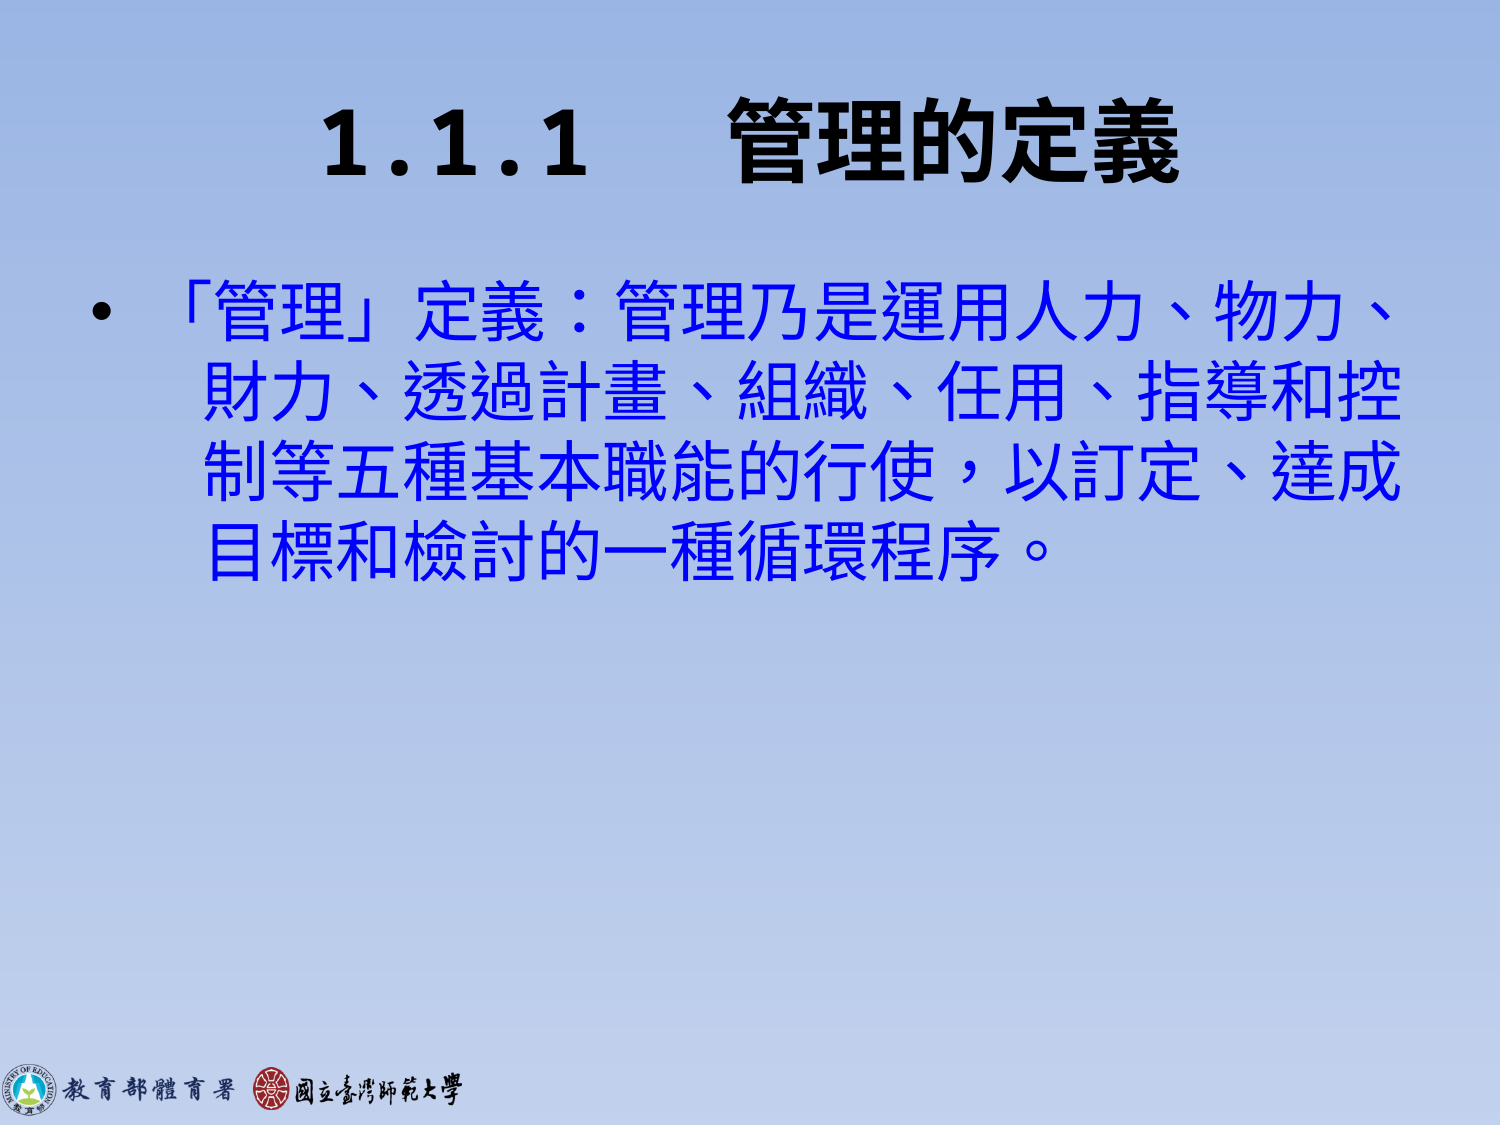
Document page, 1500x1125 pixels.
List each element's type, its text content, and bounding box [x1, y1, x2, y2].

list 「管理」定義：管理乃是運用人力、物力、財力、透過計畫、組織、任用、指導和控制等五種基本職能的行使，以訂定、達成目標和檢討的一種循環程序。 [75, 262, 1426, 1005]
title 1.1.1 管理的定義 [75, 45, 1426, 233]
